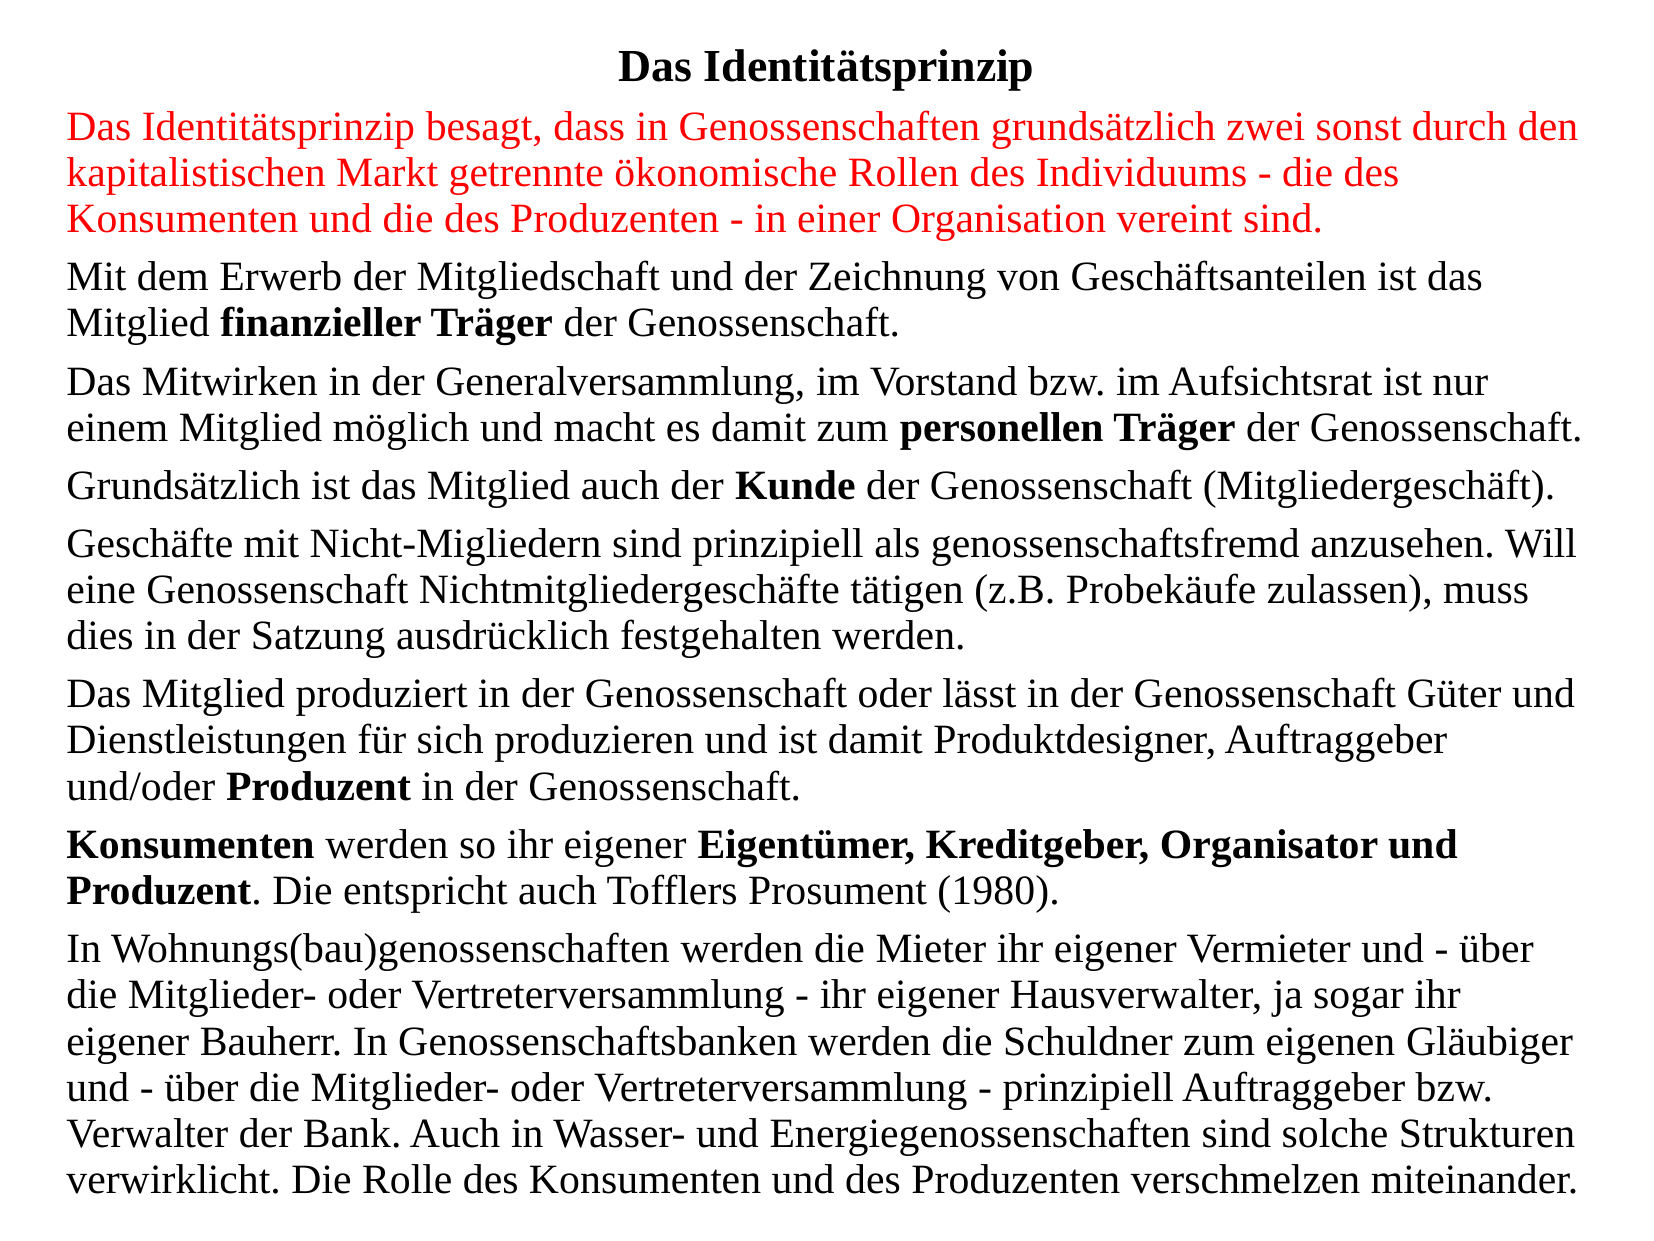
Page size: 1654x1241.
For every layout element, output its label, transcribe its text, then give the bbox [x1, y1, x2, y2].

text_box Das Identitätsprinzip Das Identitätsprinzip besagt, dass in Genossenschaften grundsätzlich zwei sonst durch den kapitalistischen Markt getrennte ökonomische Rollen des Individuums - die des Konsumenten und die des Produzenten - in einer Organisation vereint sind. Mit dem Erwerb der Mitgliedschaft und der Zeichnung von Geschäftsanteilen ist das Mitglied finanzieller Träger der Genossenschaft. Das Mitwirken in der Generalversammlung, im Vorstand bzw. im Aufsichtsrat ist nur einem Mitglied möglich und macht es damit zum personellen Träger der Genossenschaft. Grundsätzlich ist das Mitglied auch der Kunde der Genossenschaft (Mitgliedergeschäft). Geschäfte mit Nicht-Migliedern sind prinzipiell als genossenschaftsfremd anzusehen. Will eine Genossenschaft Nichtmitgliedergeschäfte tätigen (z.B. Probekäufe zulassen), muss dies in der Satzung ausdrücklich festgehalten werden. Das Mitglied produziert in der Genossenschaft oder lässt in der Genossenschaft Güter und Dienstleistungen für sich produzieren und ist damit Produktdesigner, Auftraggeber und/oder Produzent in der Genossenschaft. Konsumenten werden so ihr eigener Eigentümer, Kreditgeber, Organisator und Produzent. Die entspricht auch Tofflers Prosument (1980). In Wohnungs(bau)genossenschaften werden die Mieter ihr eigener Vermieter und - über die Mitglieder- oder Vertreterversammlung - ihr eigener Hausverwalter, ja sogar ihr eigener Bauherr. In Genossenschaftsbanken werden die Schuldner zum eigenen Gläubiger und - über die Mitglieder- oder Vertreterversammlung - prinzipiell Auftraggeber bzw. Verwalter der Bank. Auch in Wasser- und Energiegenossenschaften sind solche Strukturen verwirklicht. Die Rolle des Konsumenten und des Produzenten verschmelzen miteinander. [51, 32, 1602, 1211]
